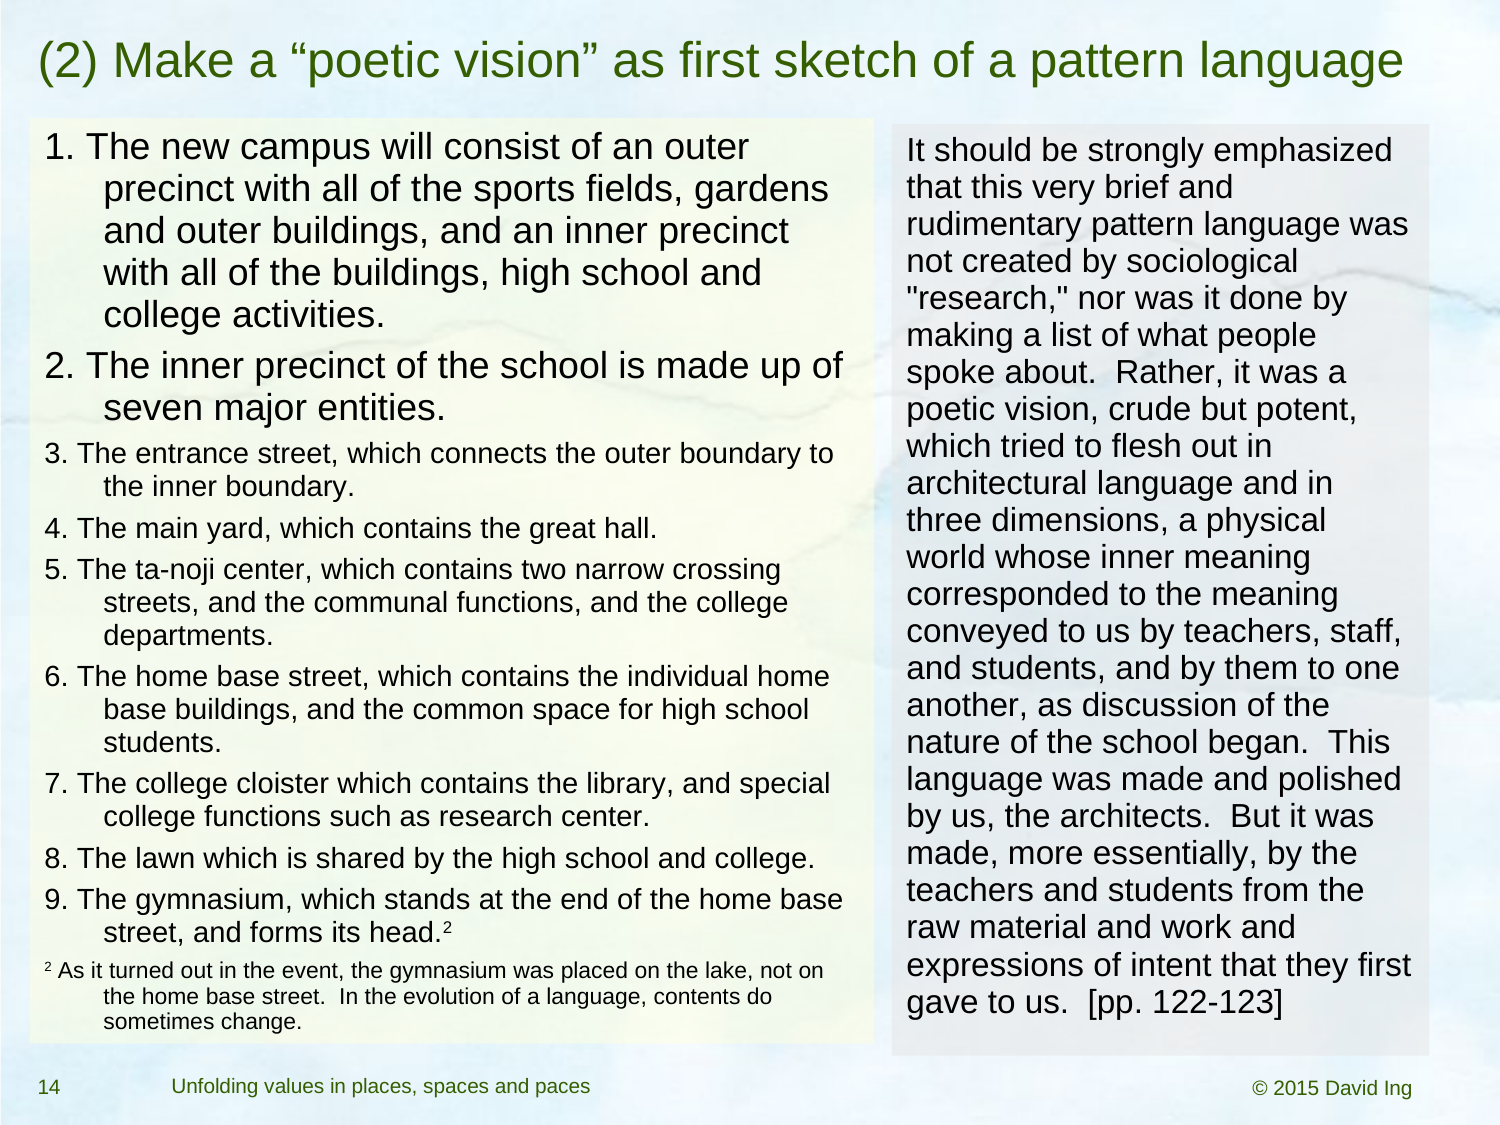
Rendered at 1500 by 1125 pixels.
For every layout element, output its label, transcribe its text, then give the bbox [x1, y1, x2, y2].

text_box It should be strongly emphasized that this very brief and rudimentary pattern language was not created by sociological "research," nor was it done by making a list of what people spoke about. Rather, it was a poetic vision, crude but potent, which tried to flesh out in architectural language and in three dimensions, a physical world whose inner meaning corresponded to the meaning conveyed to us by teachers, staff, and students, and by them to one another, as discussion of the nature of the school began. This language was made and polished by us, the architects. But it was made, more essentially, by the teachers and students from the raw material and work and expressions of intent that they first gave to us. [pp. 122-123] [891, 124, 1430, 1056]
picture [0, 0, 1500, 1125]
text_box 1. The new campus will consist of an outer precinct with all of the sports fields, gardens and outer buildings, and an inner precinct with all of the buildings, high school and college activities. 2. The inner precinct of the school is made up of seven major entities. 3. The entrance street, which connects the outer boundary to the inner boundary. 4. The main yard, which contains the great hall. 5. The ta-noji center, which contains two narrow crossing streets, and the communal functions, and the college departments. 6. The home base street, which contains the individual home base buildings, and the common space for high school students. 7. The college cloister which contains the library, and special college functions such as research center. 8. The lawn which is shared by the high school and college. 9. The gymnasium, which stands at the end of the home base street, and forms its head.2 2 As it turned out in the event, the gymnasium was placed on the lake, not on the home base street. In the evolution of a language, contents do sometimes change. [29, 118, 875, 1044]
title (2) Make a “poetic vision” as first sketch of a pattern language [37, 37, 1463, 236]
